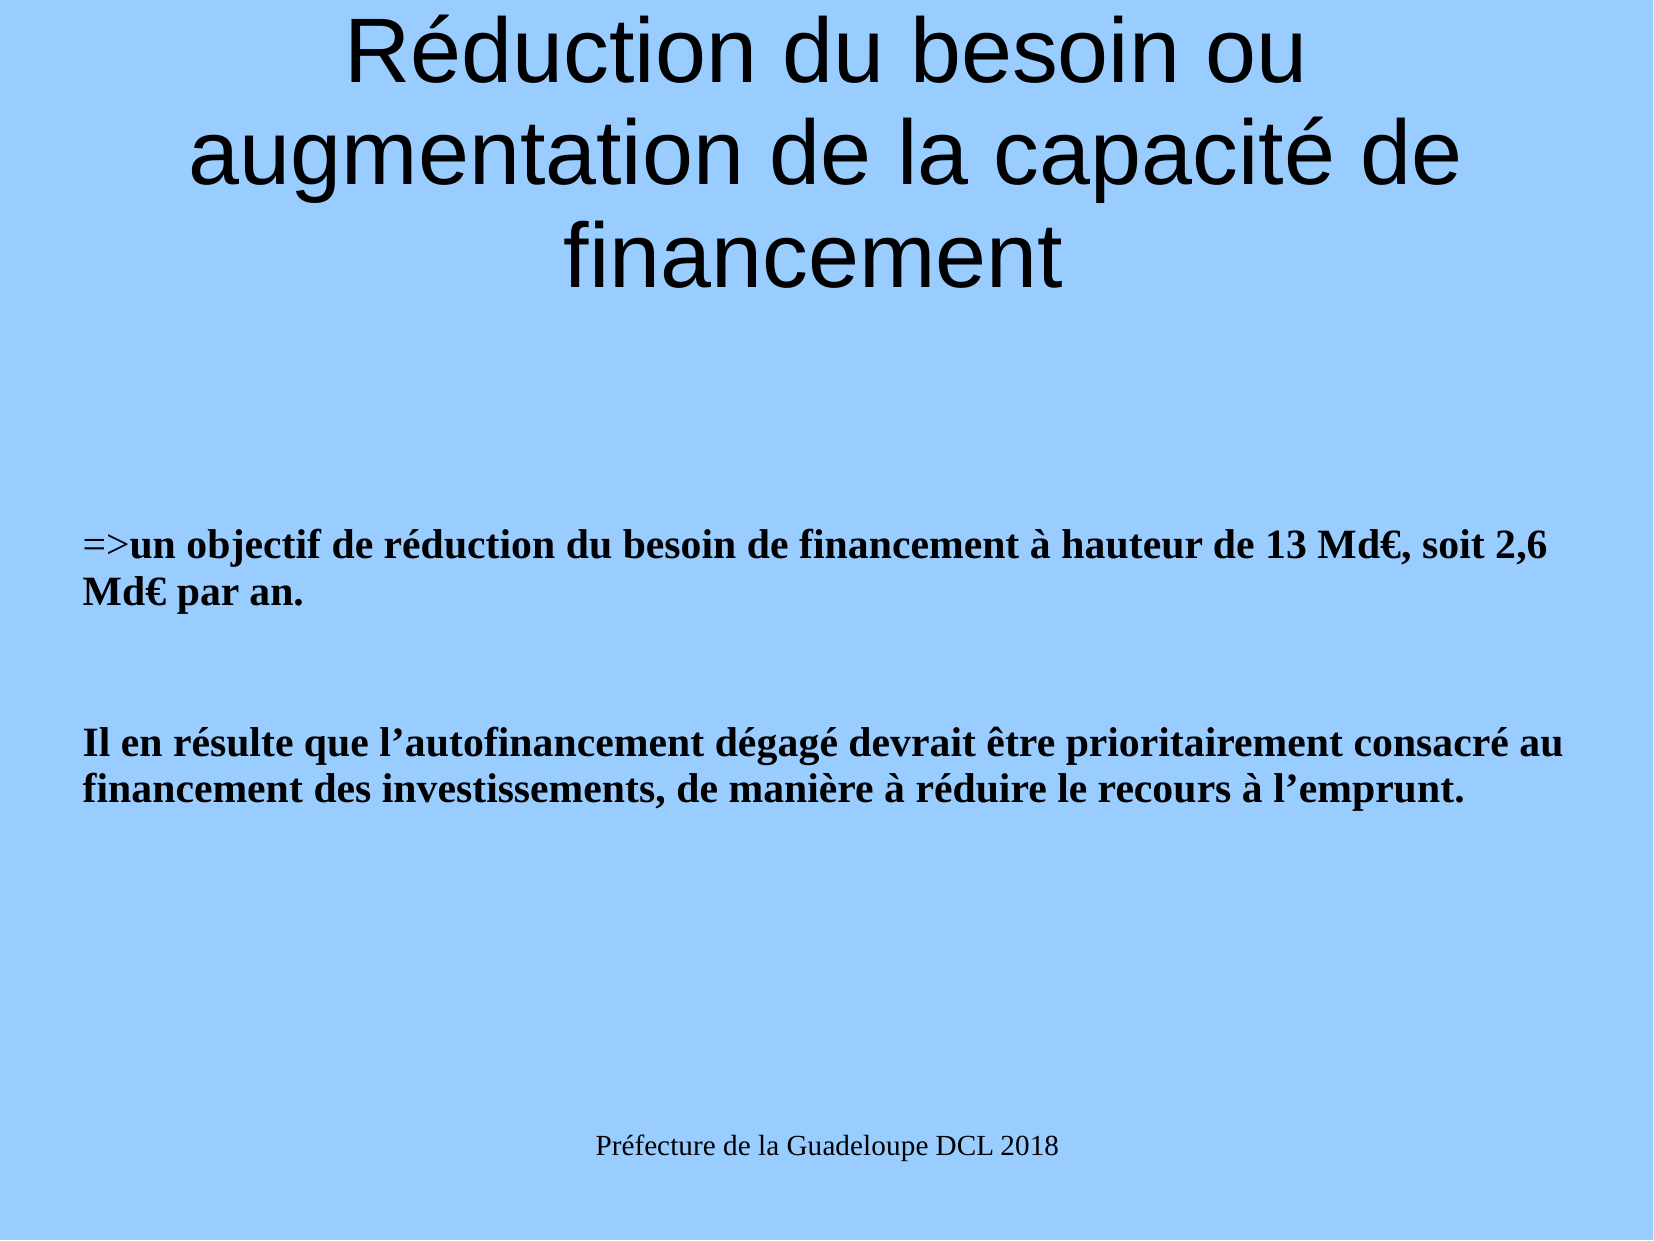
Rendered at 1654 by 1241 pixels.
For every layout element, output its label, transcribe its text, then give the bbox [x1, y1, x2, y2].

title Réduction du besoin ou augmentation de la capacité de financement [82, 0, 1571, 290]
list =>un objectif de réduction du besoin de financement à hauteur de 13 Md€, soit 2,6 Md€ par an. Il en résulte que l’autofinancement dégagé devrait être prioritairement consacré au financement des investissements, de manière à réduire le recours à l’emprunt. [82, 290, 1571, 1010]
